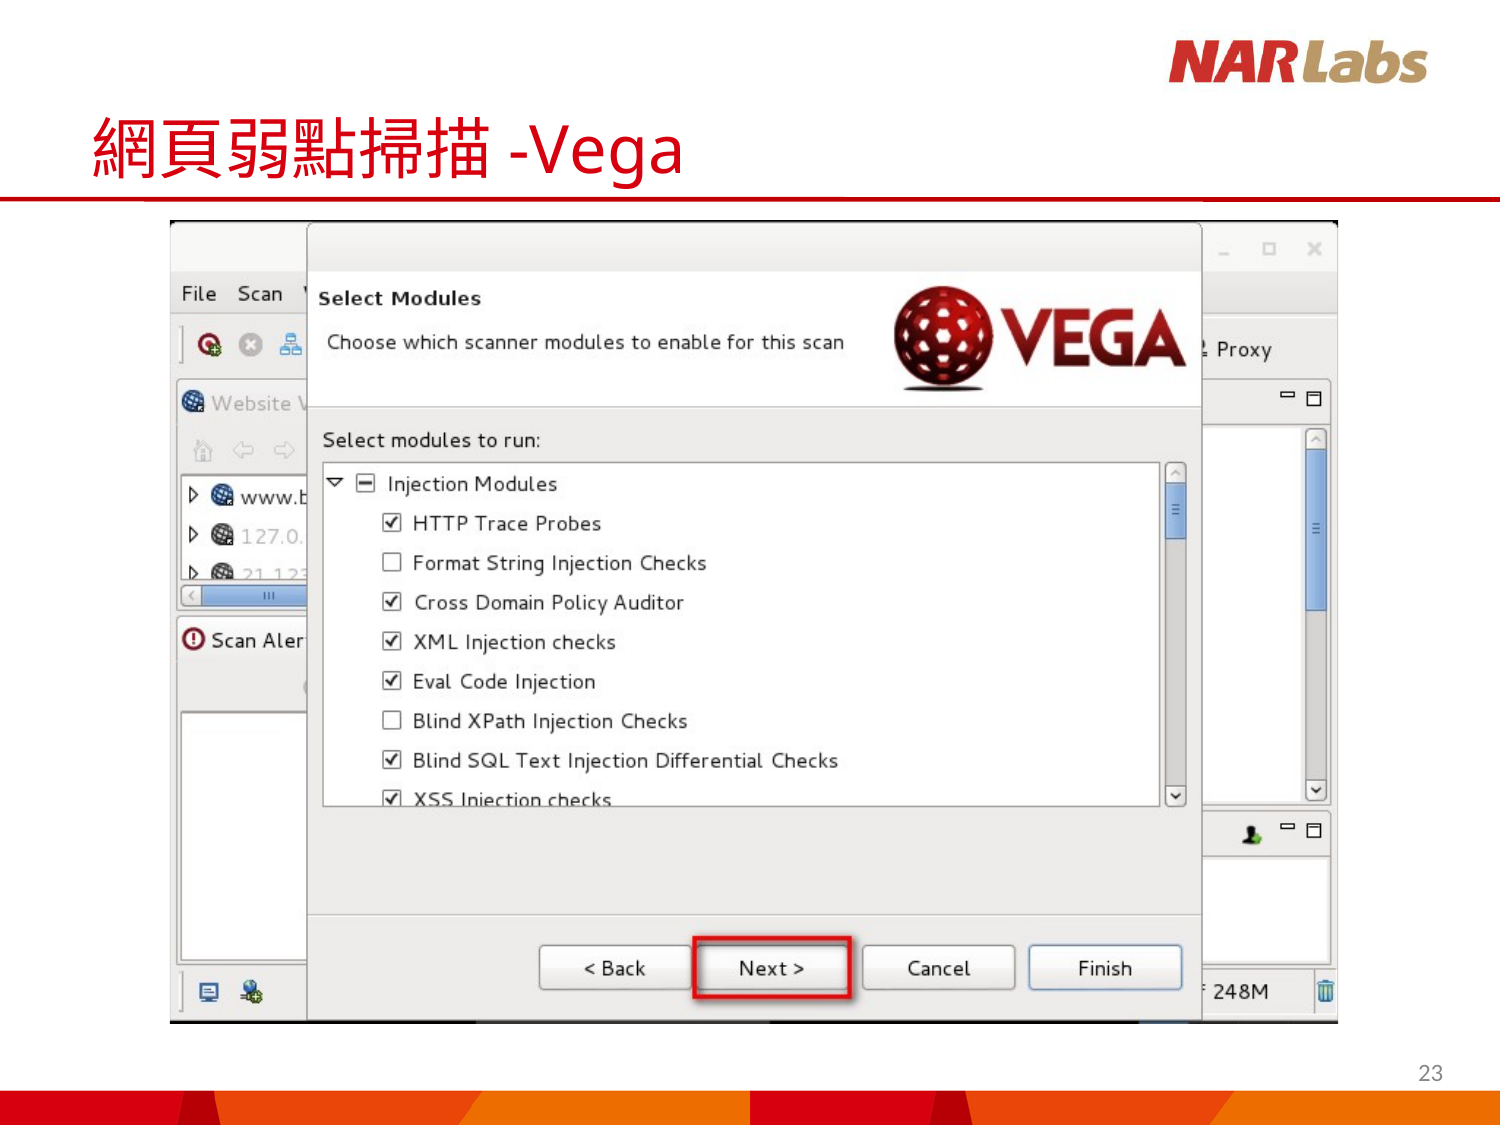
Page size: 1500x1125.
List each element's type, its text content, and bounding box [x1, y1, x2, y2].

text_box [170, 220, 1338, 1023]
text_box 21 [1414, 1056, 1448, 1090]
title 網頁弱點掃描-Vega [89, 107, 1411, 189]
